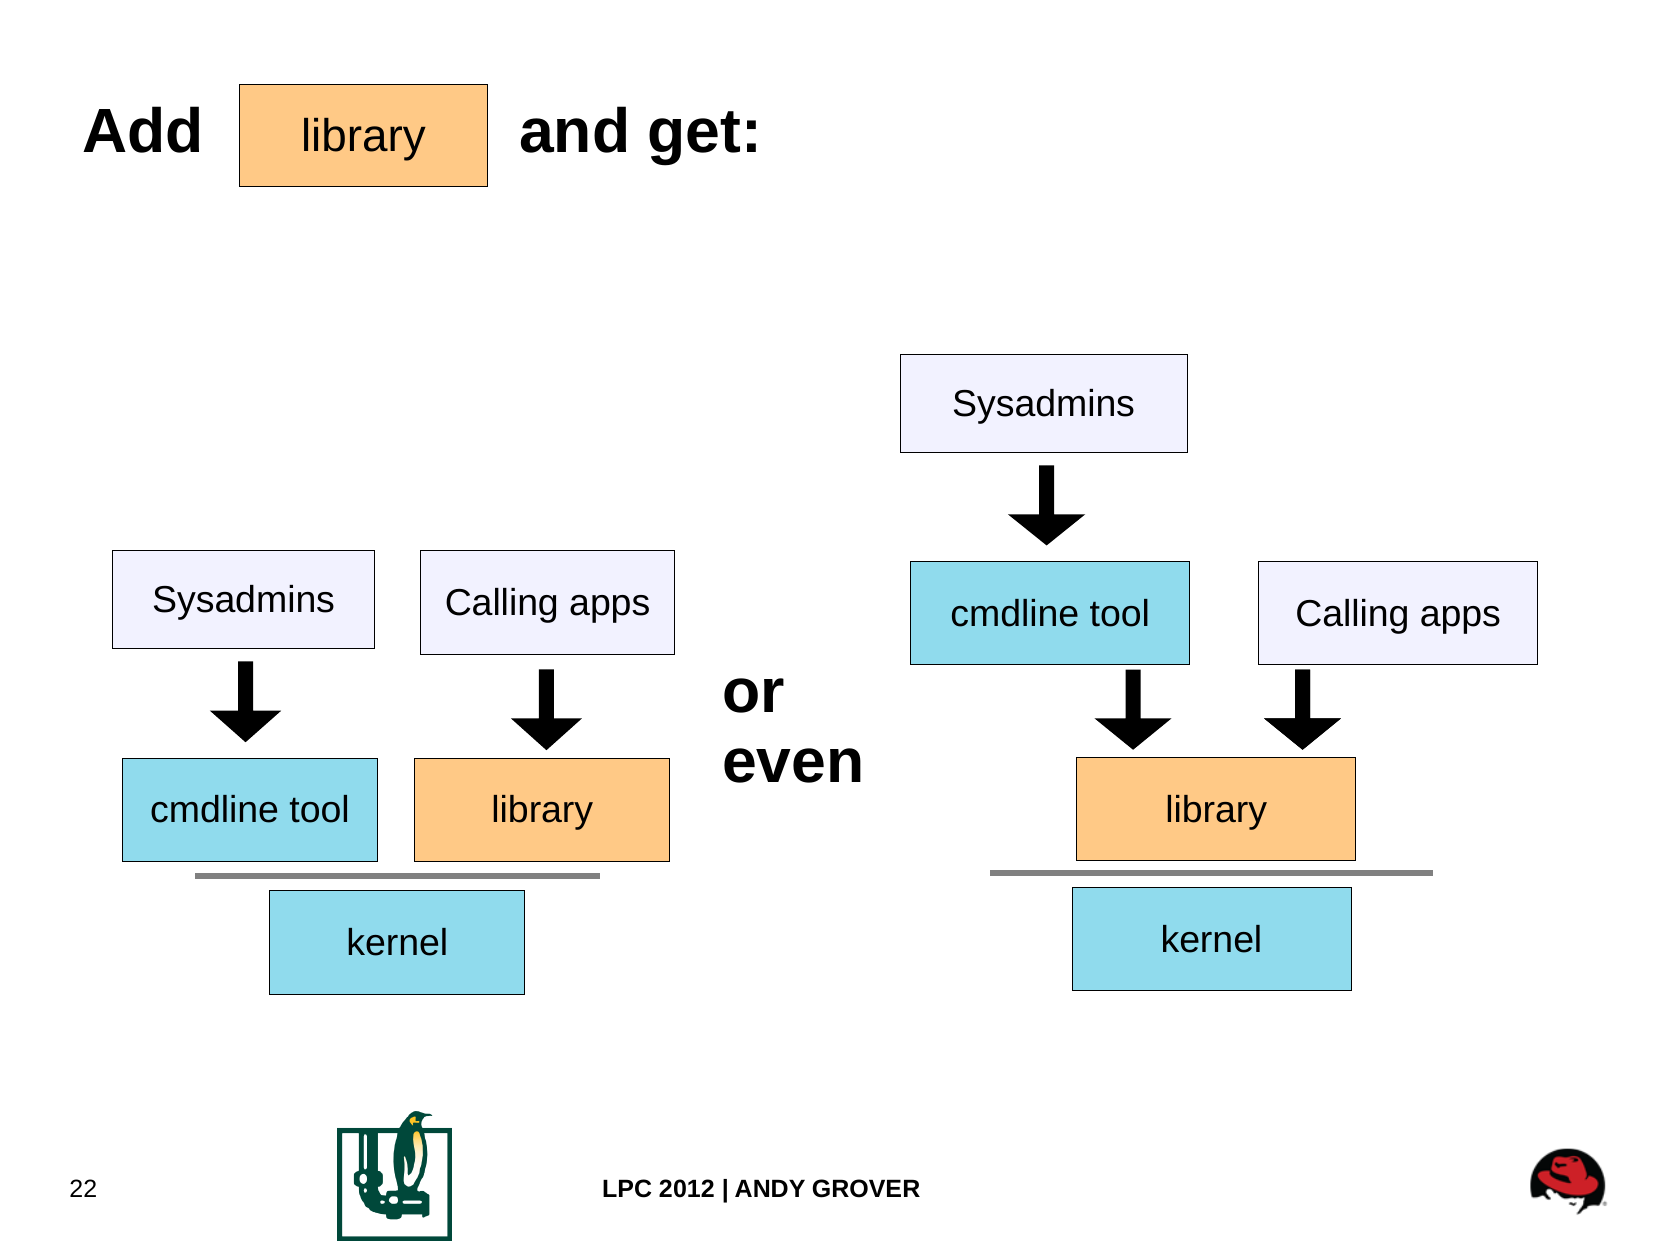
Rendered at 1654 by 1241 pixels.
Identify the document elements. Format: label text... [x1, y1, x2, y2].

text_box Sysadmins [900, 354, 1188, 453]
text_box [229, 661, 262, 733]
text_box kernel [1072, 887, 1352, 991]
text_box Calling apps [420, 550, 675, 655]
text_box library [414, 758, 670, 862]
text_box library [1076, 757, 1356, 861]
text_box library [239, 84, 488, 187]
text_box [1285, 669, 1320, 741]
picture [337, 1111, 452, 1241]
text_box Sysadmins [112, 550, 375, 649]
title and get: [502, 37, 788, 226]
text_box cmdline tool [910, 561, 1190, 665]
picture [1529, 1146, 1613, 1224]
text_box cmdline tool [122, 758, 378, 862]
title Add [82, 37, 263, 226]
text_box [1115, 669, 1151, 741]
title or even [722, 655, 903, 796]
text_box [1029, 465, 1064, 536]
text_box kernel [269, 890, 525, 995]
text_box Calling apps [1258, 561, 1538, 665]
text_box [530, 669, 563, 741]
